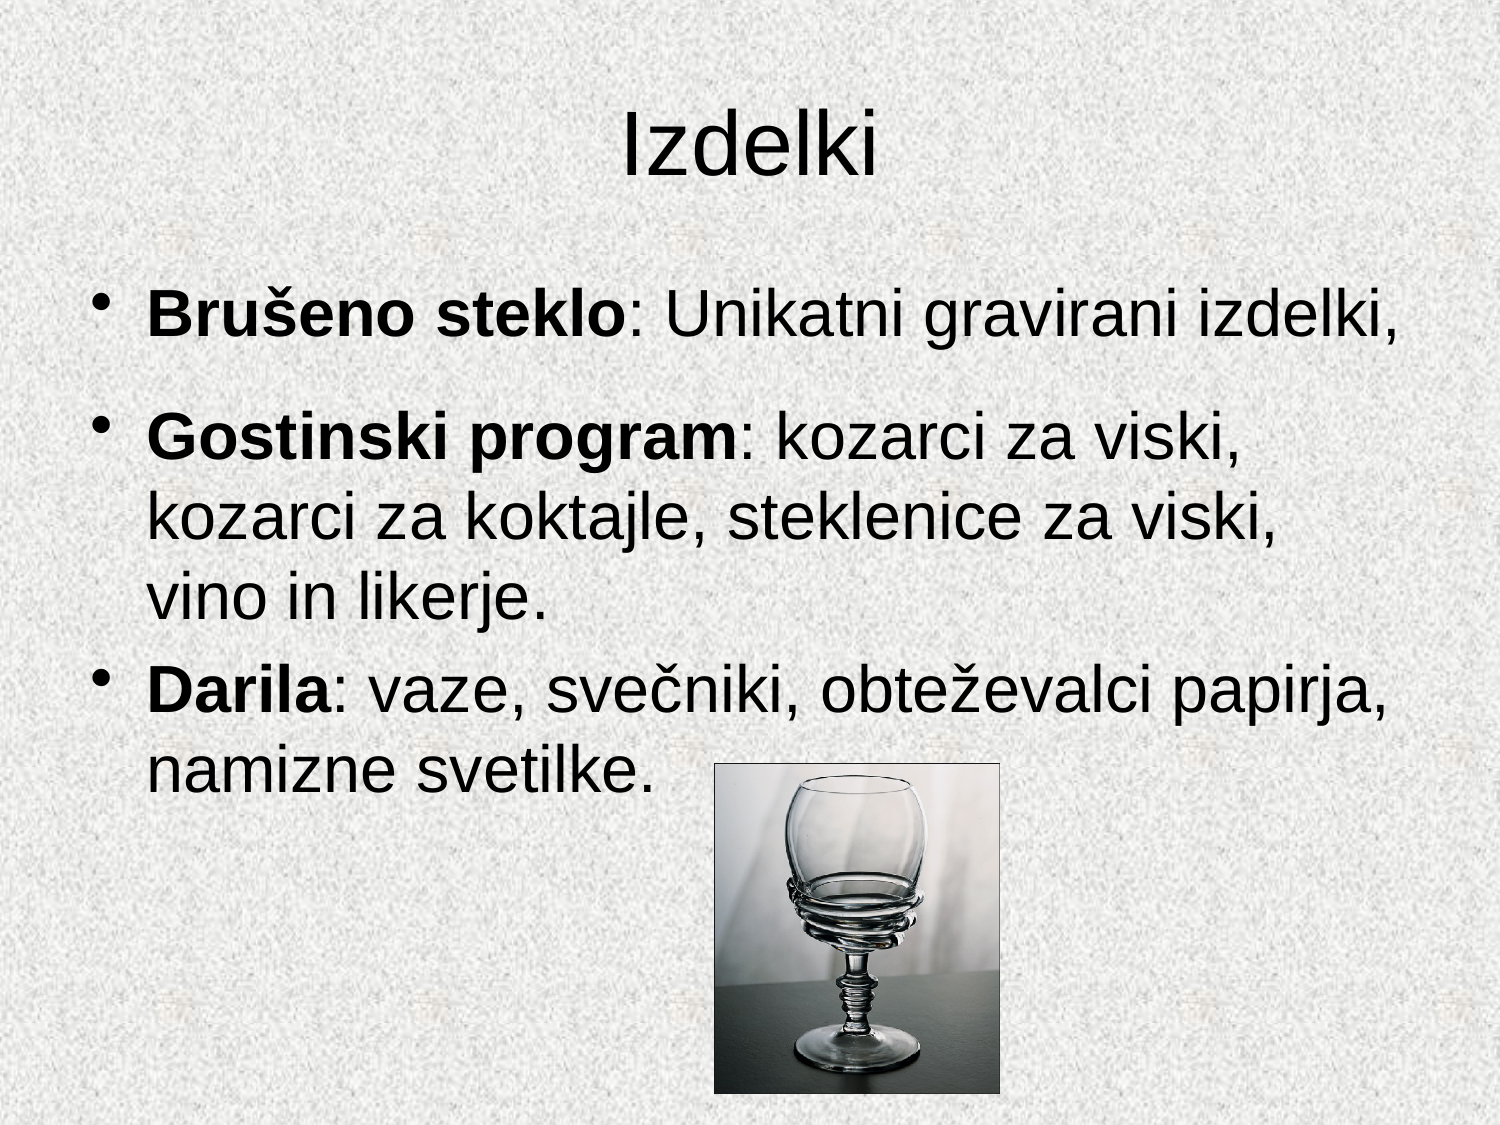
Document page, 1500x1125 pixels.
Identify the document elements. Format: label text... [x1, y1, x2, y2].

title Izdelki [75, 45, 1425, 233]
list Brušeno steklo: Unikatni gravirani izdelki, Gostinski program: kozarci za viski, kozarci za koktajle, steklenice za viski, vino in likerje. Darila: vaze, svečniki, obteževalci papirja, namizne svetilke. [75, 262, 1425, 1005]
picture [0, 0, 1500, 1125]
